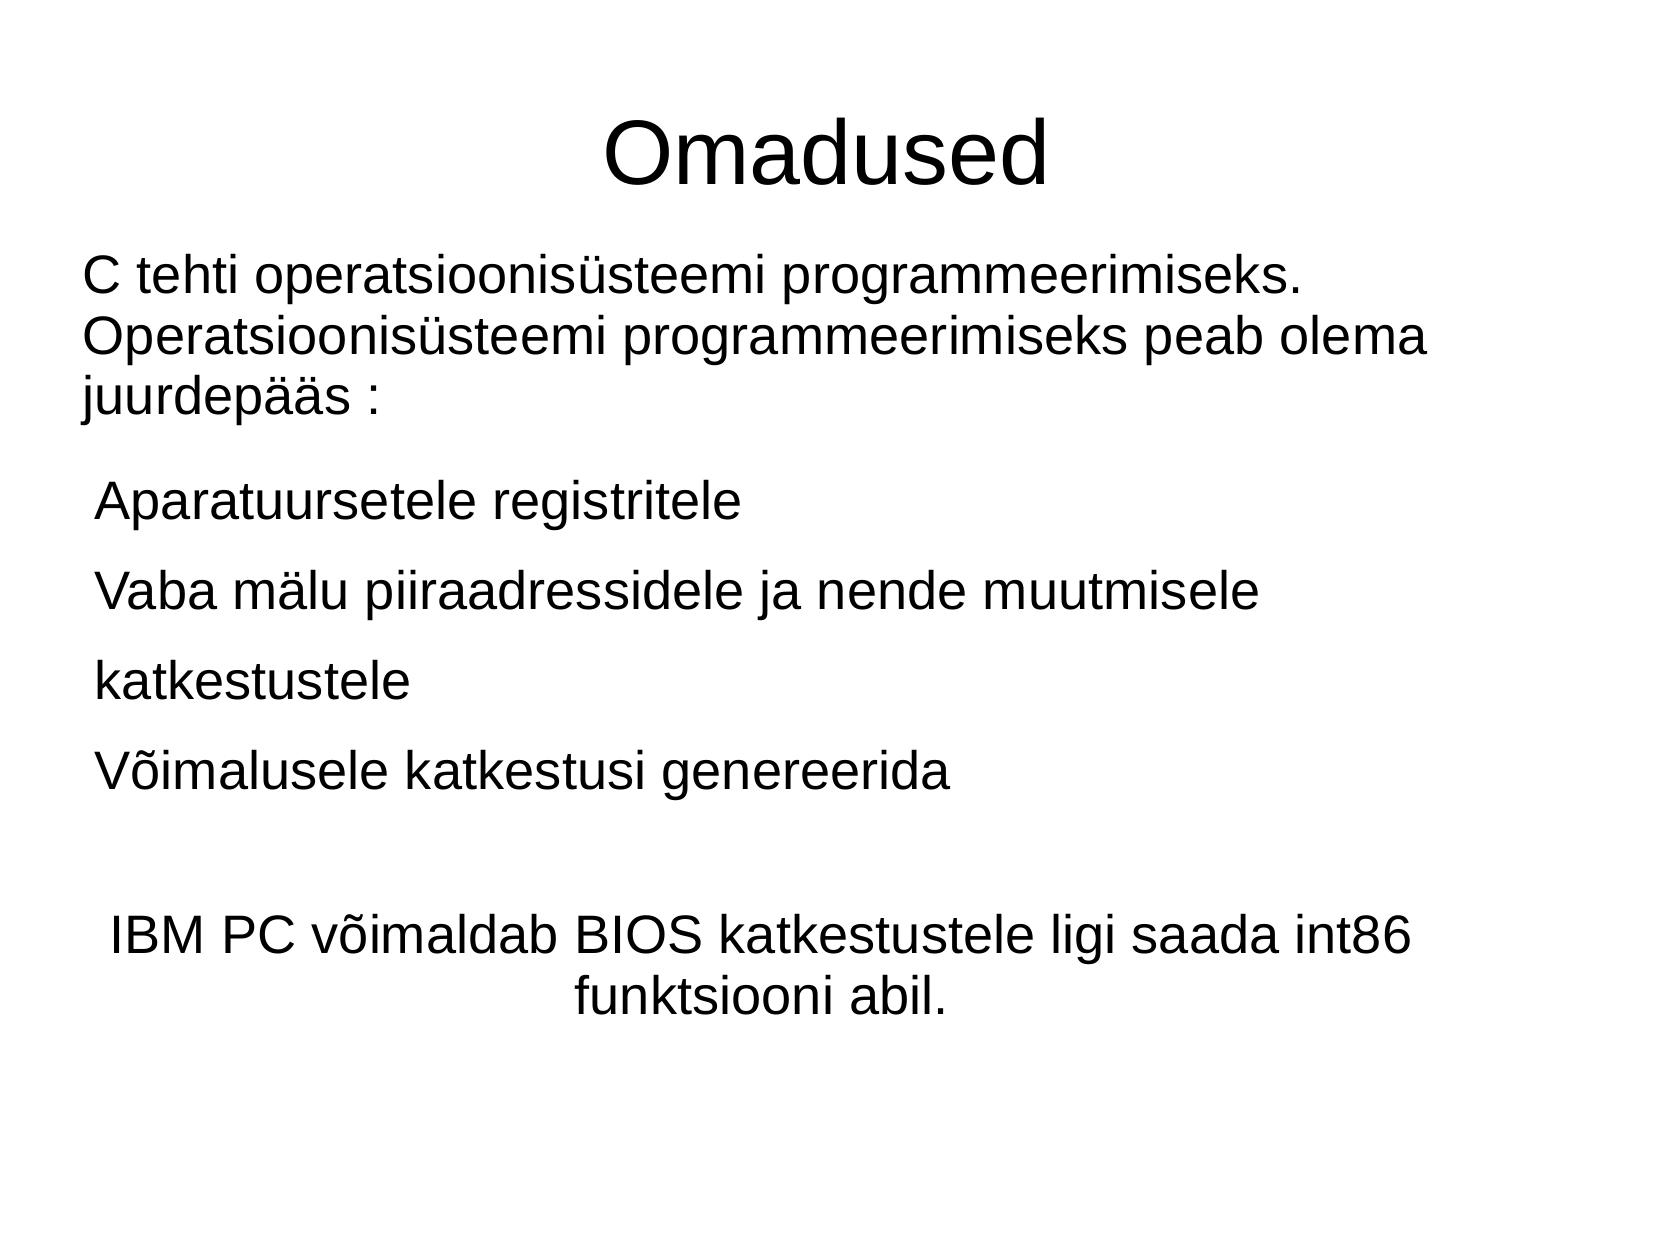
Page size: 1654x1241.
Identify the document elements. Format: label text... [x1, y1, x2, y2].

text_box IBM PC võimaldab BIOS katkestustele ligi saada int86 funktsiooni abil. [17, 905, 1506, 1208]
title Omadused [82, 56, 1571, 244]
subtitle C tehti operatsioonisüsteemi programmeerimiseks. Operatsioonisüsteemi programmeerimiseks peab olema juurdepääs : [82, 244, 1571, 608]
list Aparatuursetele registritele Vaba mälu piiraadressidele ja nende muutmisele katkestustele Võimalusele katkestusi genereerida [76, 470, 1566, 802]
